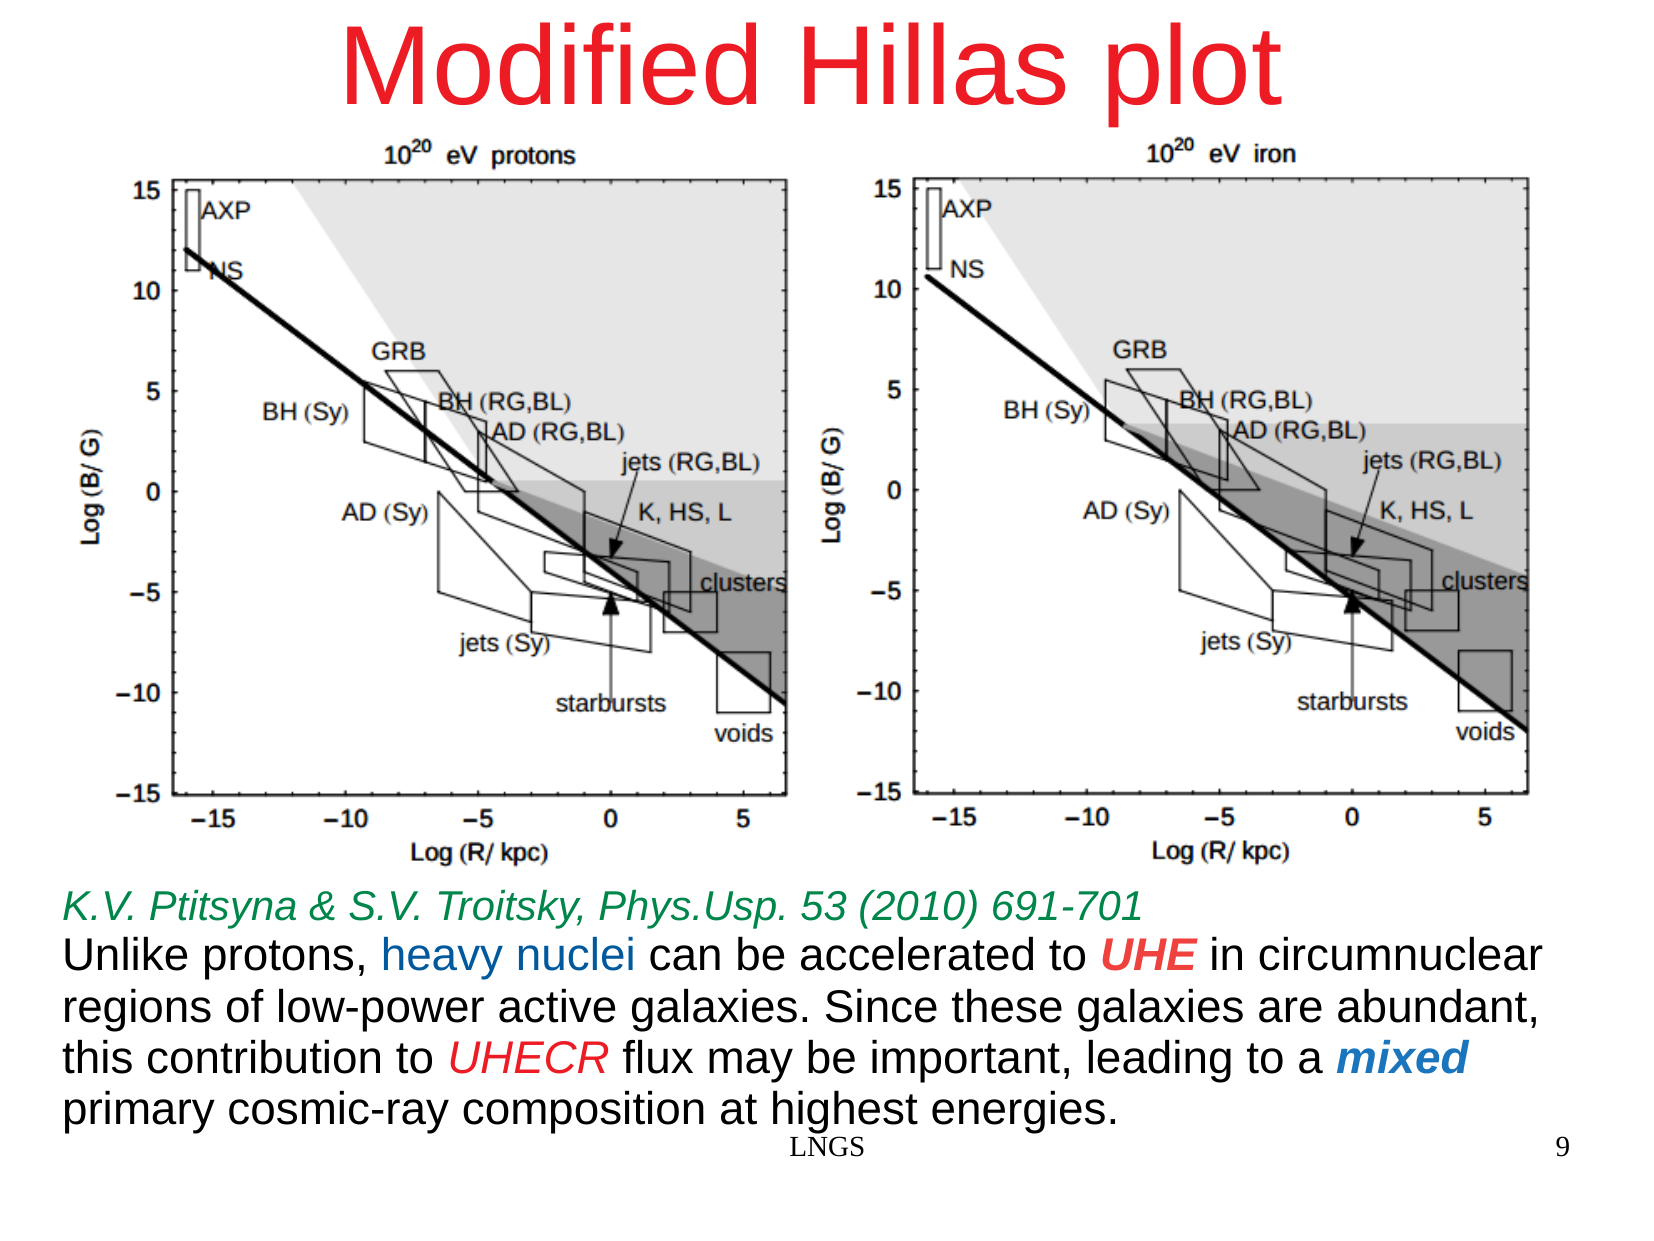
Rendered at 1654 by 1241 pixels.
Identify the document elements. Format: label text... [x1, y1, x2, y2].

picture [73, 136, 795, 871]
text_box K.V. Ptitsyna & S.V. Troitsky, Phys.Usp. 53 (2010) 691-701 Unlike protons, heavy nuclei can be accelerated to UHE in circumnuclear regions of low-power active galaxies. Since these galaxies are abundant, this contribution to UHECR flux may be important, leading to a mixed primary cosmic-ray composition at highest energies. [47, 875, 1622, 1165]
title Modified Hillas plot [0, 0, 1653, 136]
picture [814, 136, 1535, 871]
